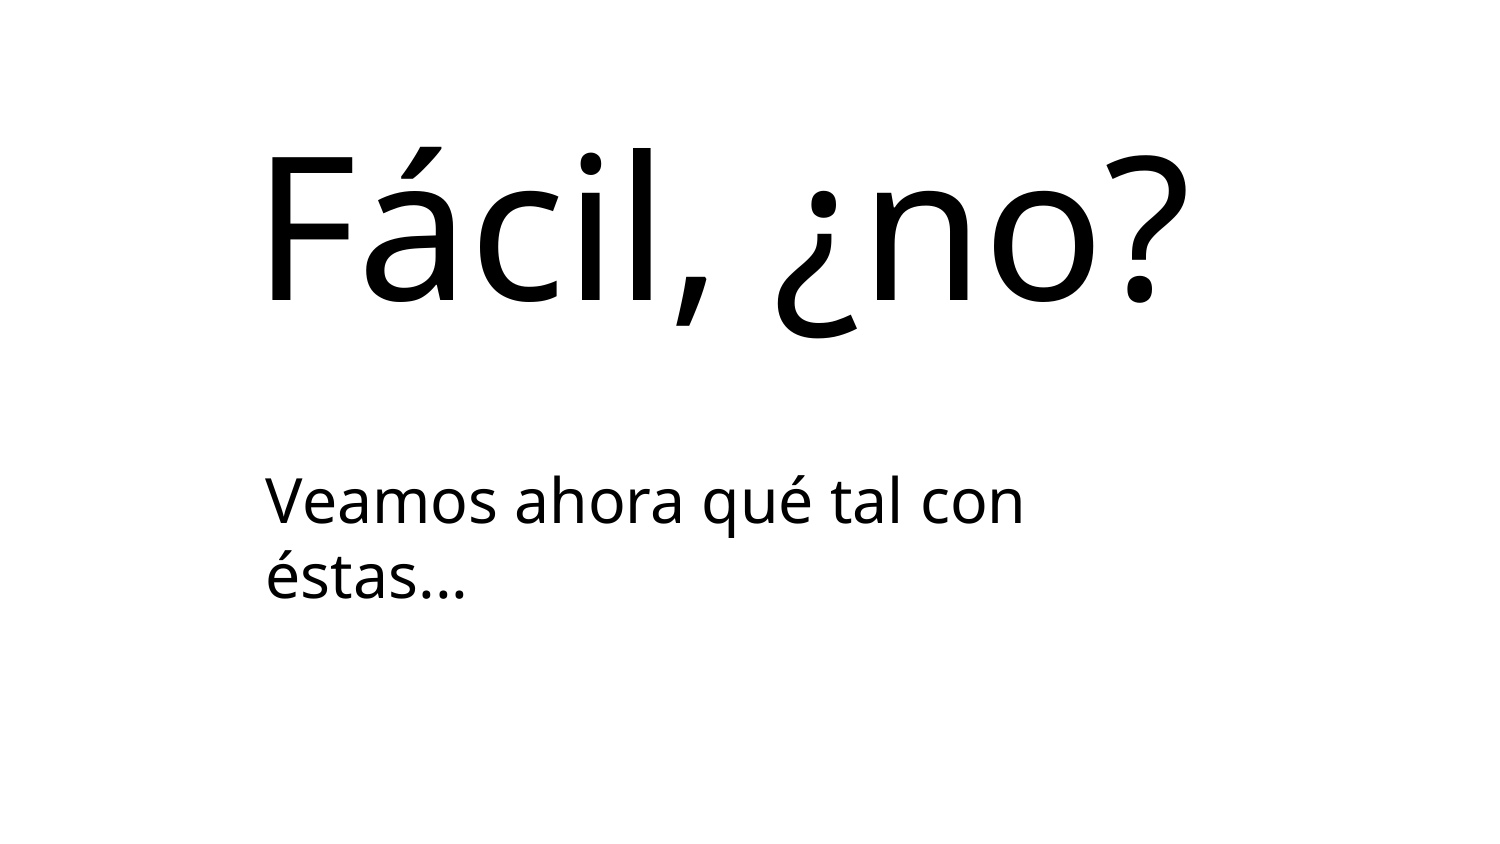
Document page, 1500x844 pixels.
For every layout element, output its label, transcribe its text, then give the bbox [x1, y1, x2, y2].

text_box Fácil, ¿no? [238, 85, 1262, 357]
text_box Veamos ahora qué tal con éstas... [250, 446, 1249, 562]
